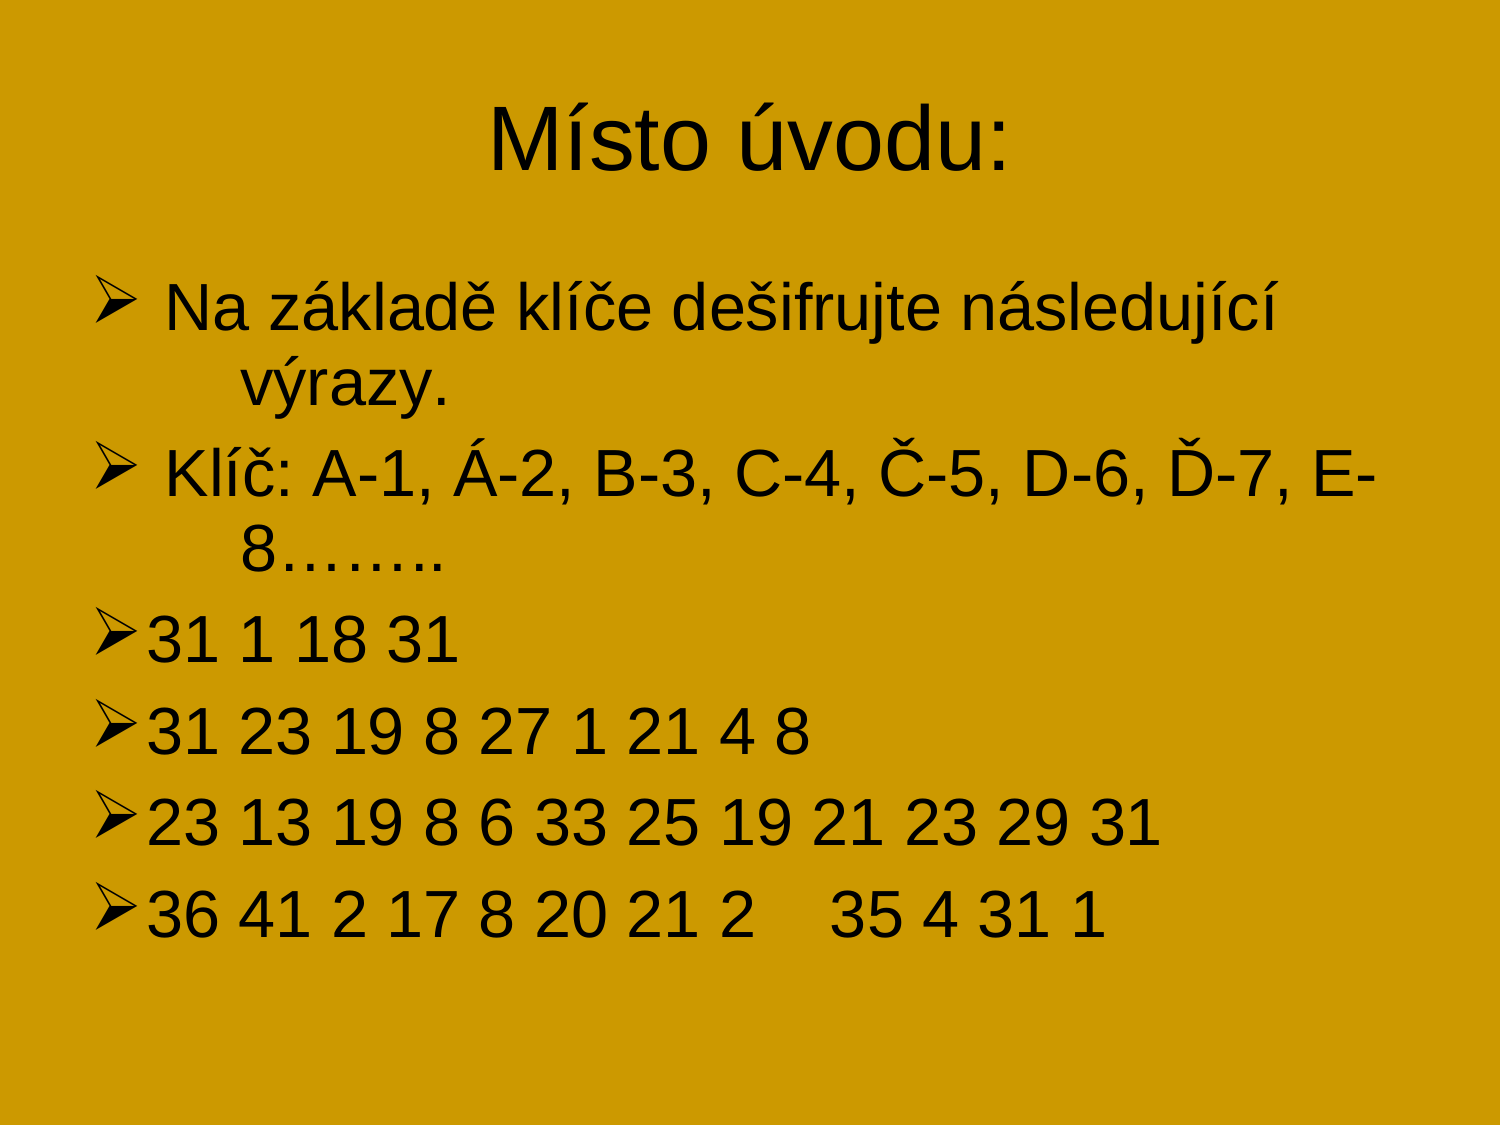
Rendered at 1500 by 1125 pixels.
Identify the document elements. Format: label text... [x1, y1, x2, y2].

list Na základě klíče dešifrujte následující výrazy. Klíč: A-1, Á-2, B-3, C-4, Č-5, D-6, Ď-7, E- 8…….. 31 1 18 31 31 23 19 8 27 1 21 4 8 23 13 19 8 6 33 25 19 21 23 29 31 36 41 2 17 8 20 21 2 35 4 31 1 [75, 262, 1426, 1098]
title Místo úvodu: [75, 45, 1426, 233]
